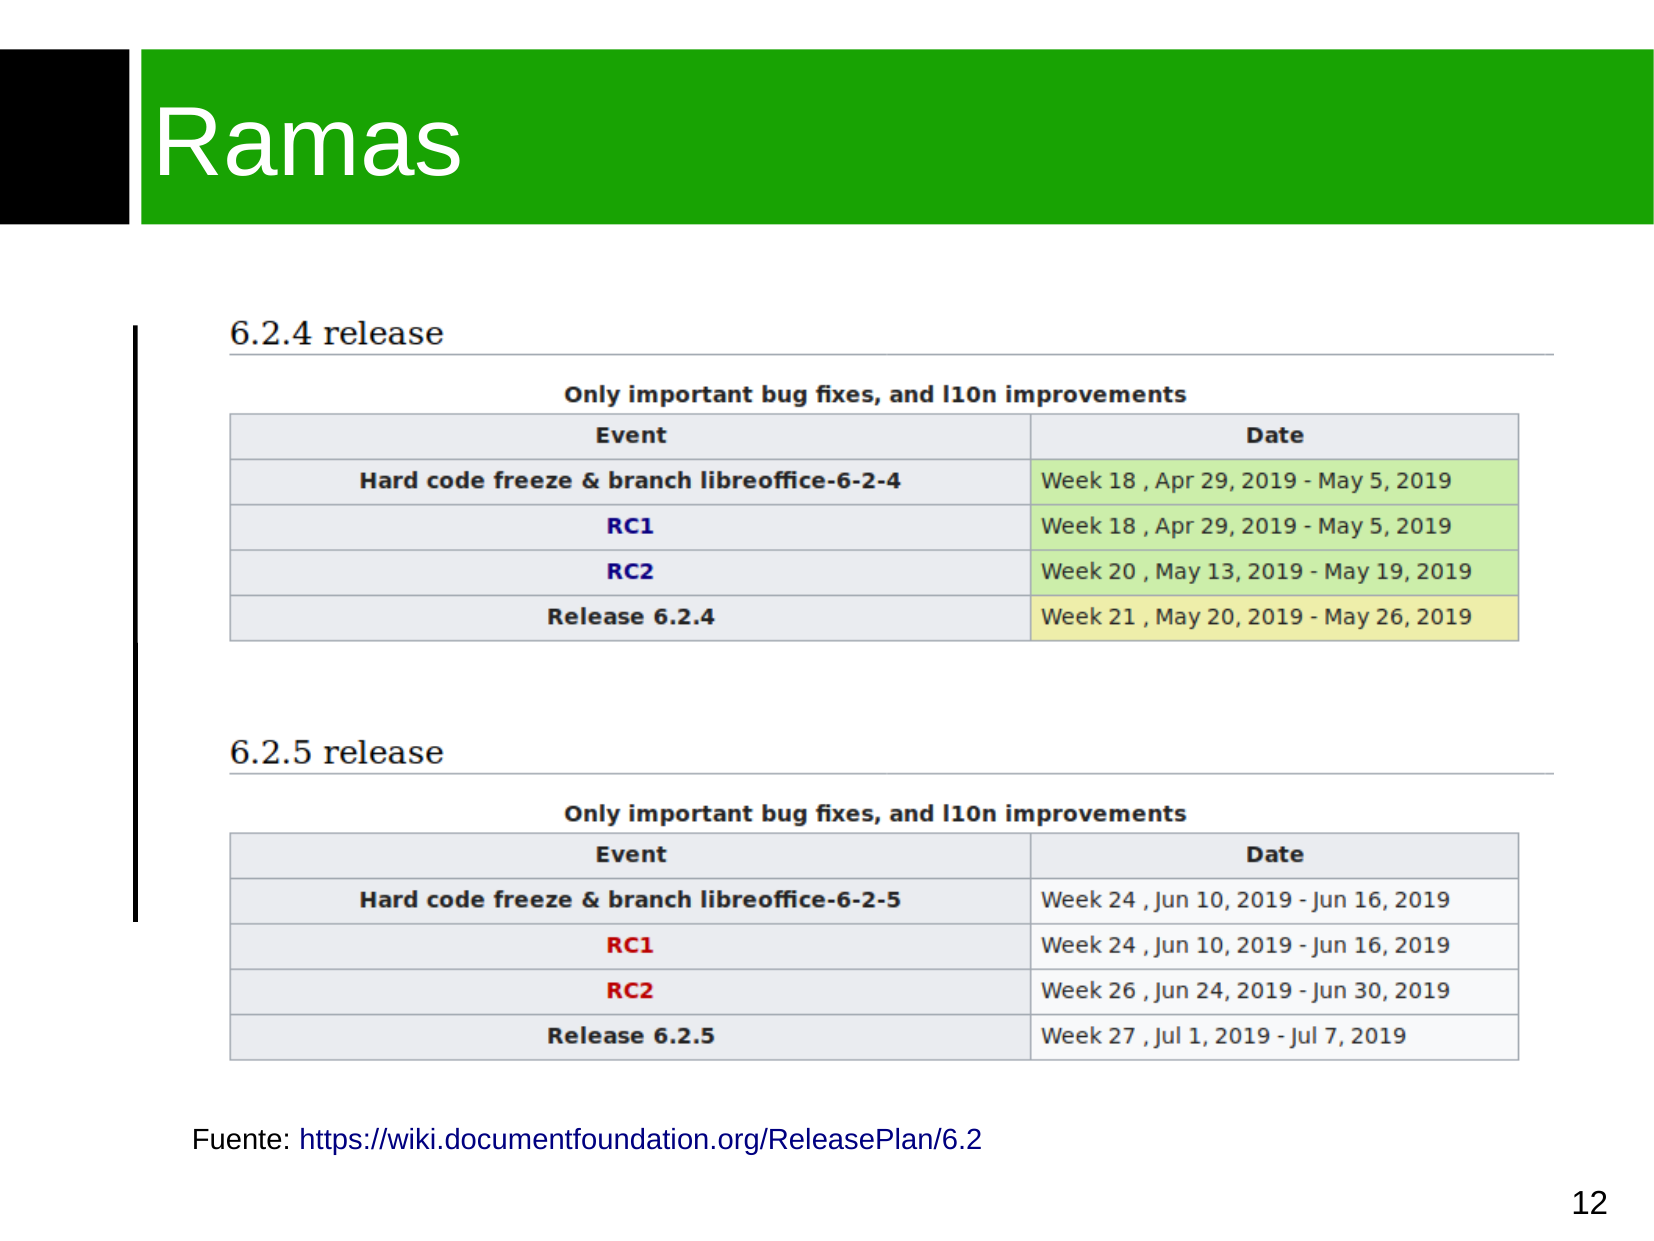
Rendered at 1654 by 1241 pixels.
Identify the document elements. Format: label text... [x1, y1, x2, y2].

title Ramas [152, 72, 1654, 211]
picture [200, 304, 1554, 1123]
text_box Fuente: https://wiki.documentfoundation.org/ReleasePlan/6.2 [177, 1116, 1489, 1164]
